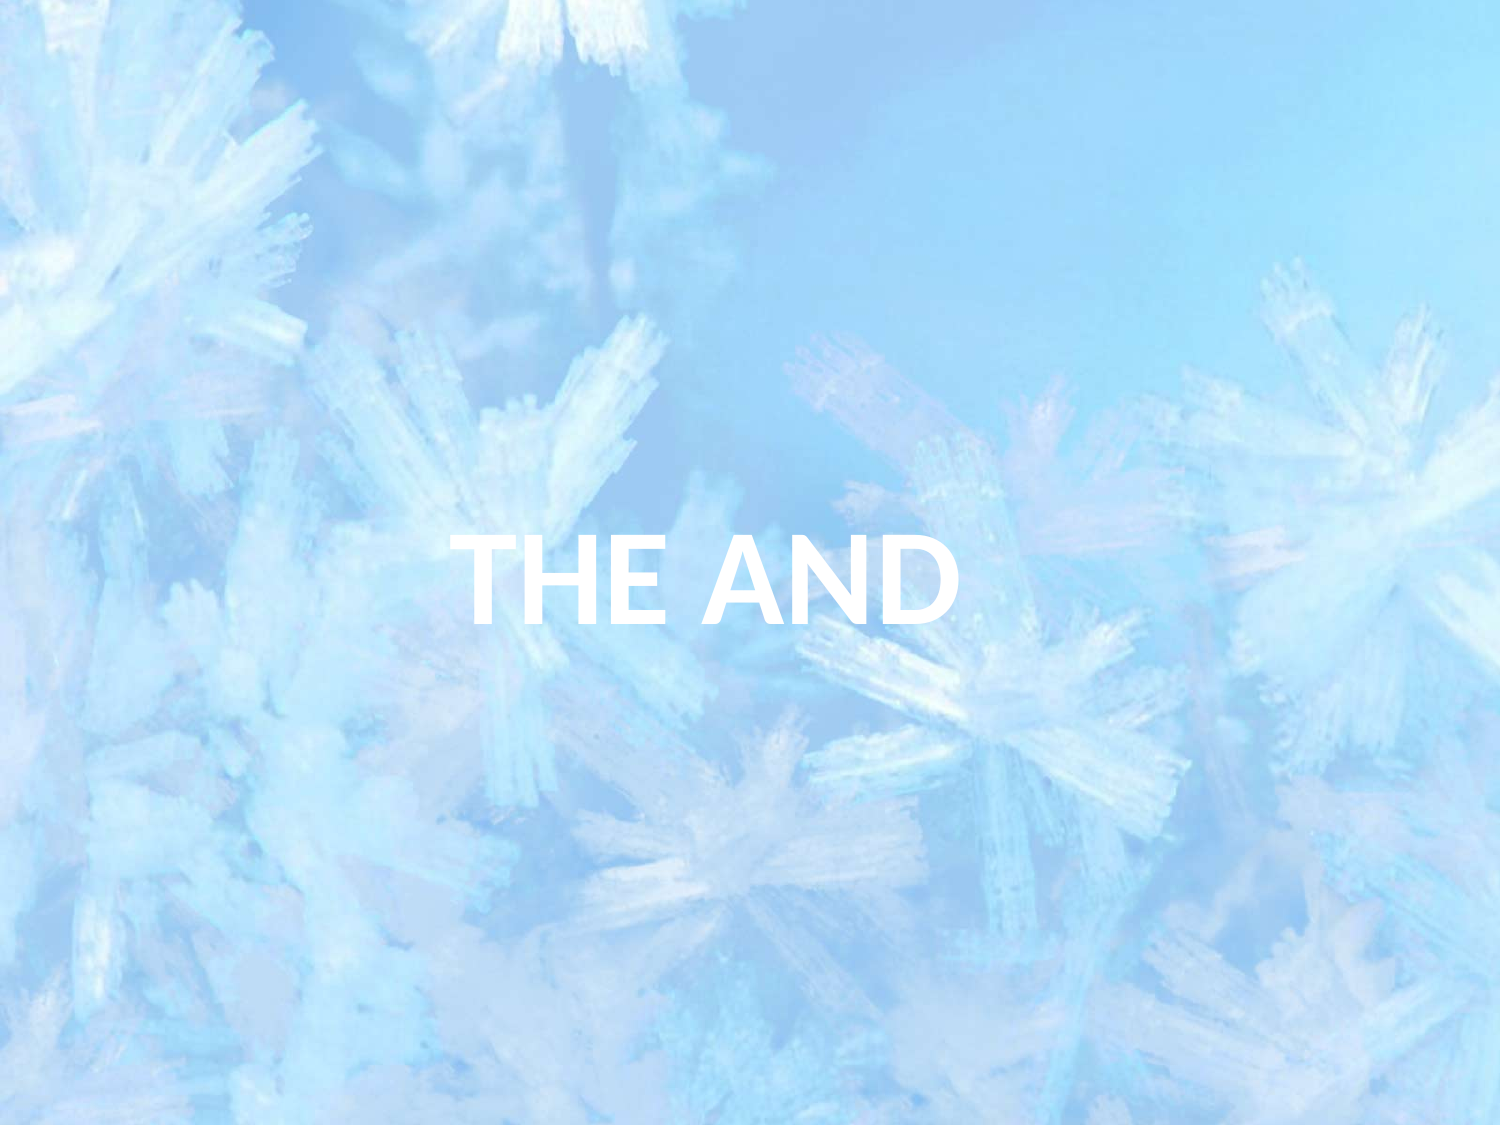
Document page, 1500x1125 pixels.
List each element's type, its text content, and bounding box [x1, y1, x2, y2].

text_box THE AND [434, 479, 978, 660]
picture [0, 0, 1500, 1125]
